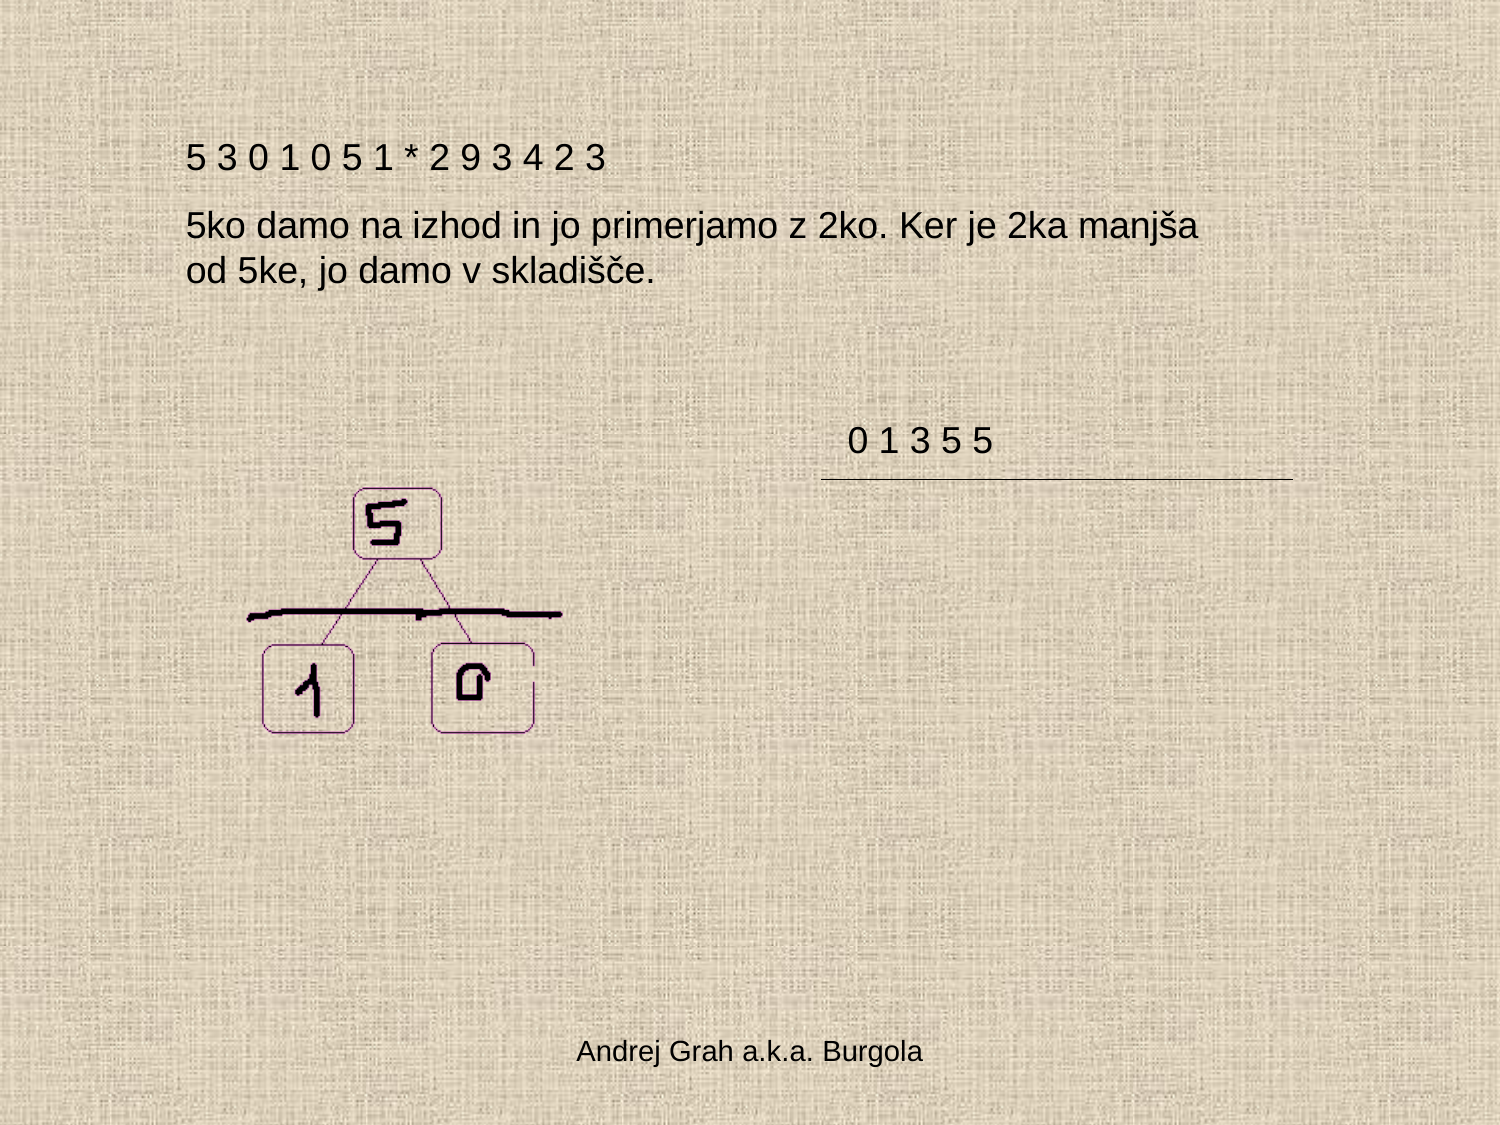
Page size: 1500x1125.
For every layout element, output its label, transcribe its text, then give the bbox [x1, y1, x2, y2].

text_box 5 3 0 1 0 5 1 * 2 9 3 4 2 3 5ko damo na izhod in jo primerjamo z 2ko. Ker je 2ka manjša od 5ke, jo damo v skladišče. [171, 125, 1235, 300]
text_box Andrej Grah a.k.a. Burgola [512, 1024, 988, 1103]
picture [0, 0, 1500, 1125]
text_box 0 1 3 5 5 [832, 408, 1258, 470]
